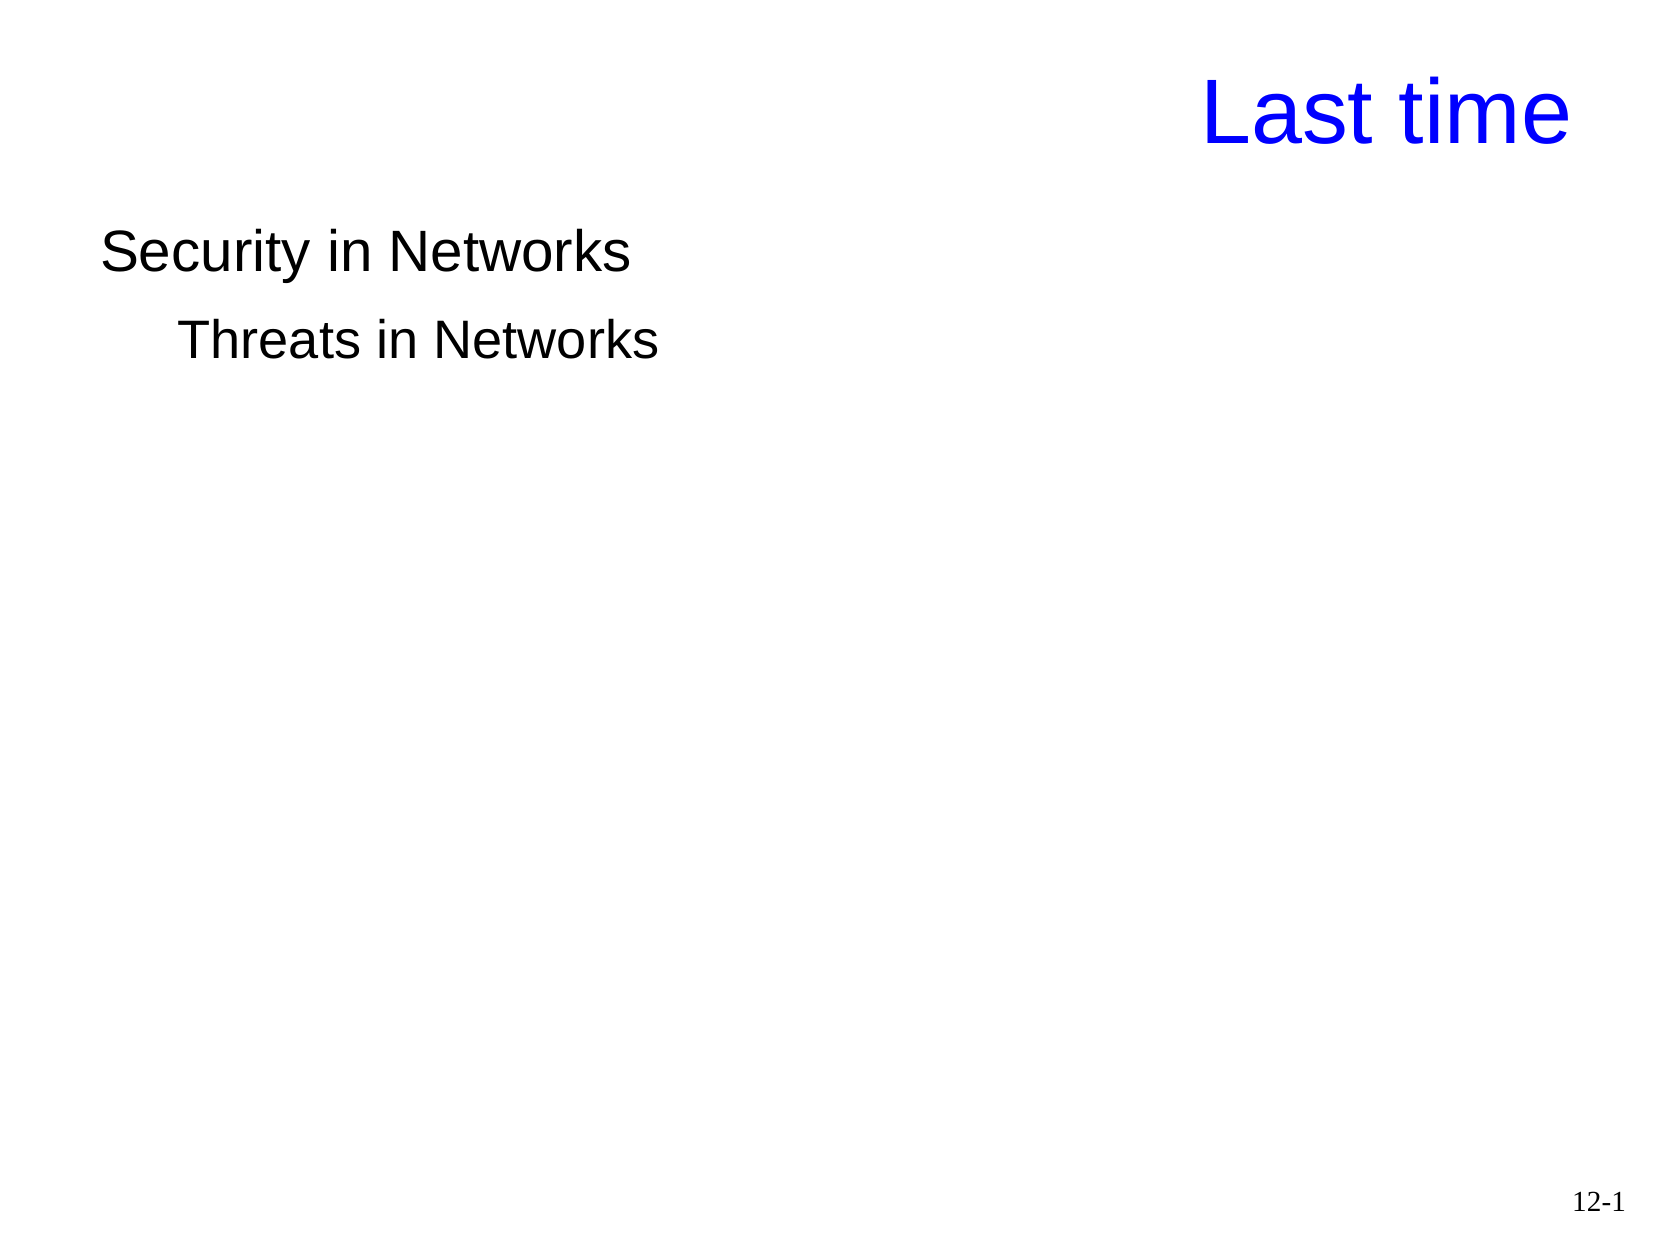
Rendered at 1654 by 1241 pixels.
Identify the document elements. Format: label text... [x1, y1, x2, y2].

title Last time [84, 18, 1573, 211]
list Security in Networks Threats in Networks [82, 223, 1571, 1141]
